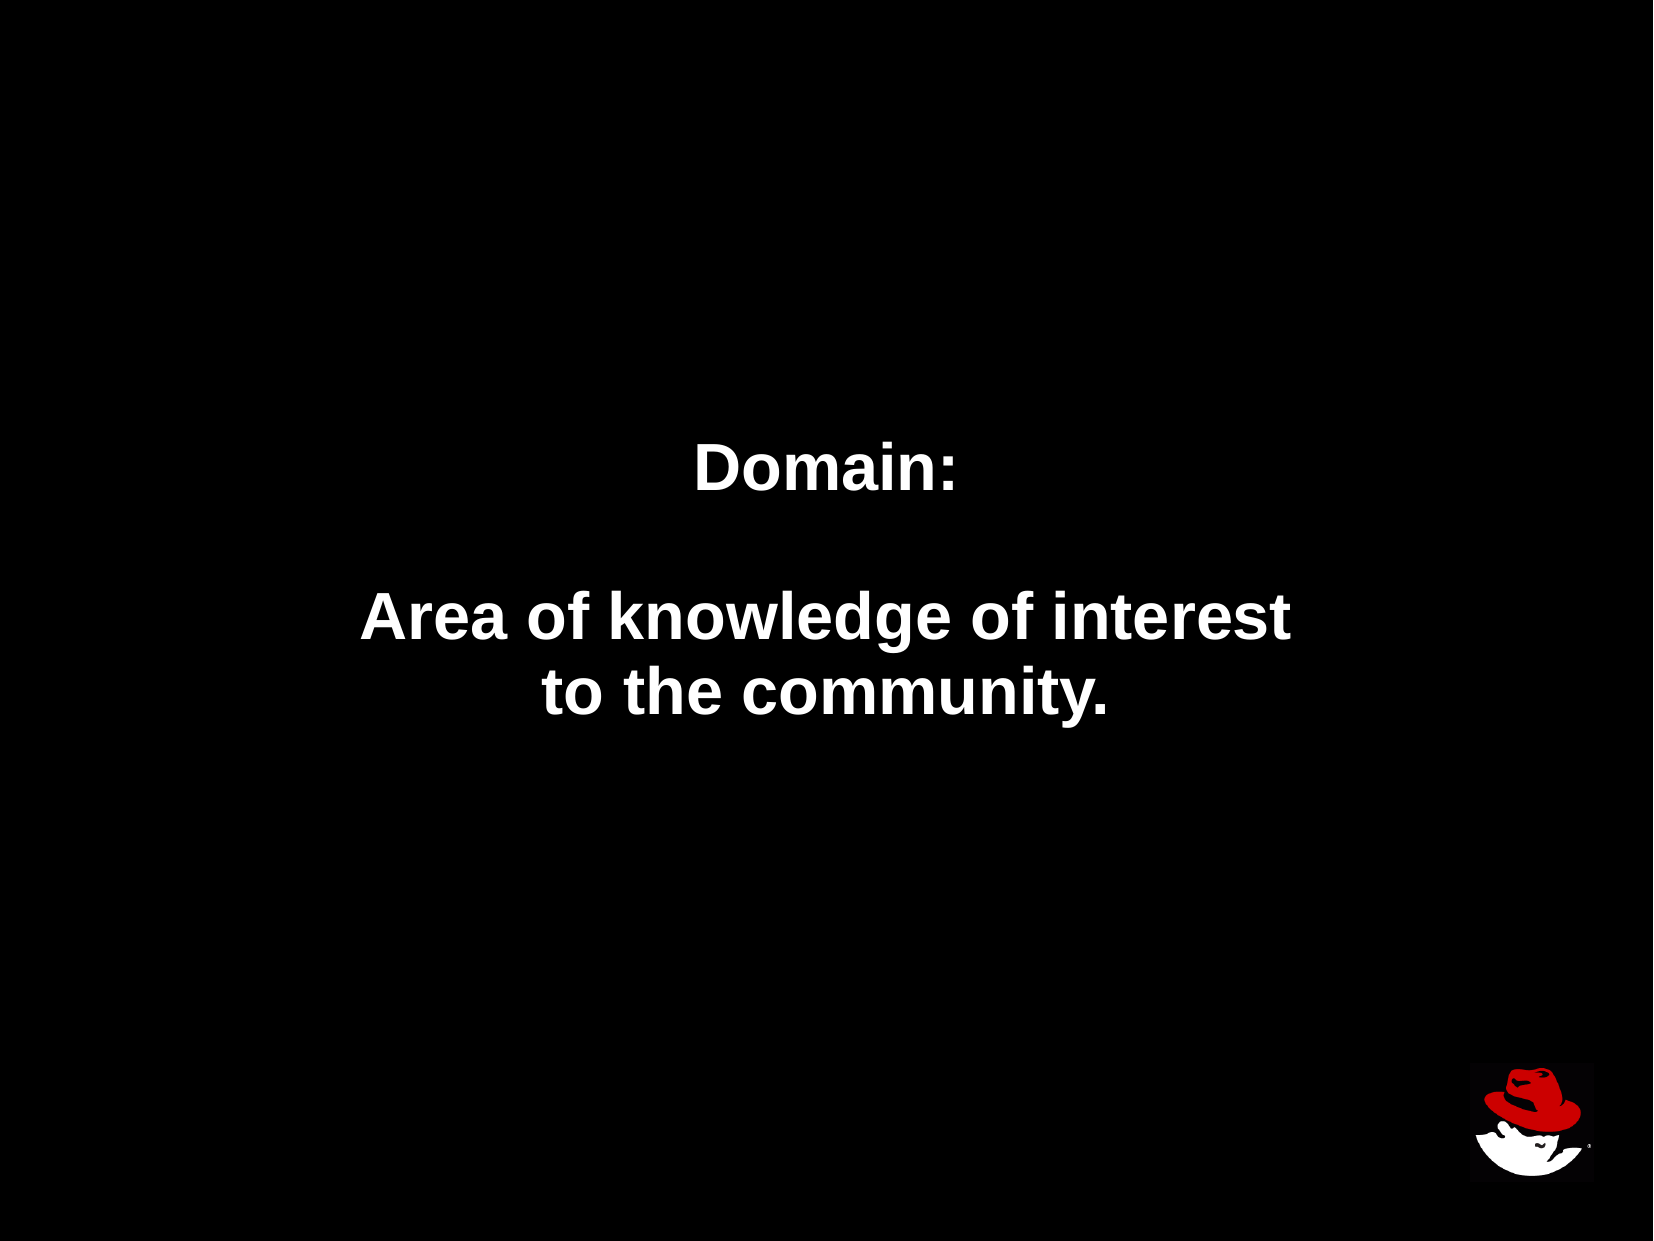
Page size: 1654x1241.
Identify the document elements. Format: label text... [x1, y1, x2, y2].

subtitle Domain: Area of knowledge of interest to the community. [82, 49, 1571, 1109]
picture [1470, 1063, 1594, 1182]
